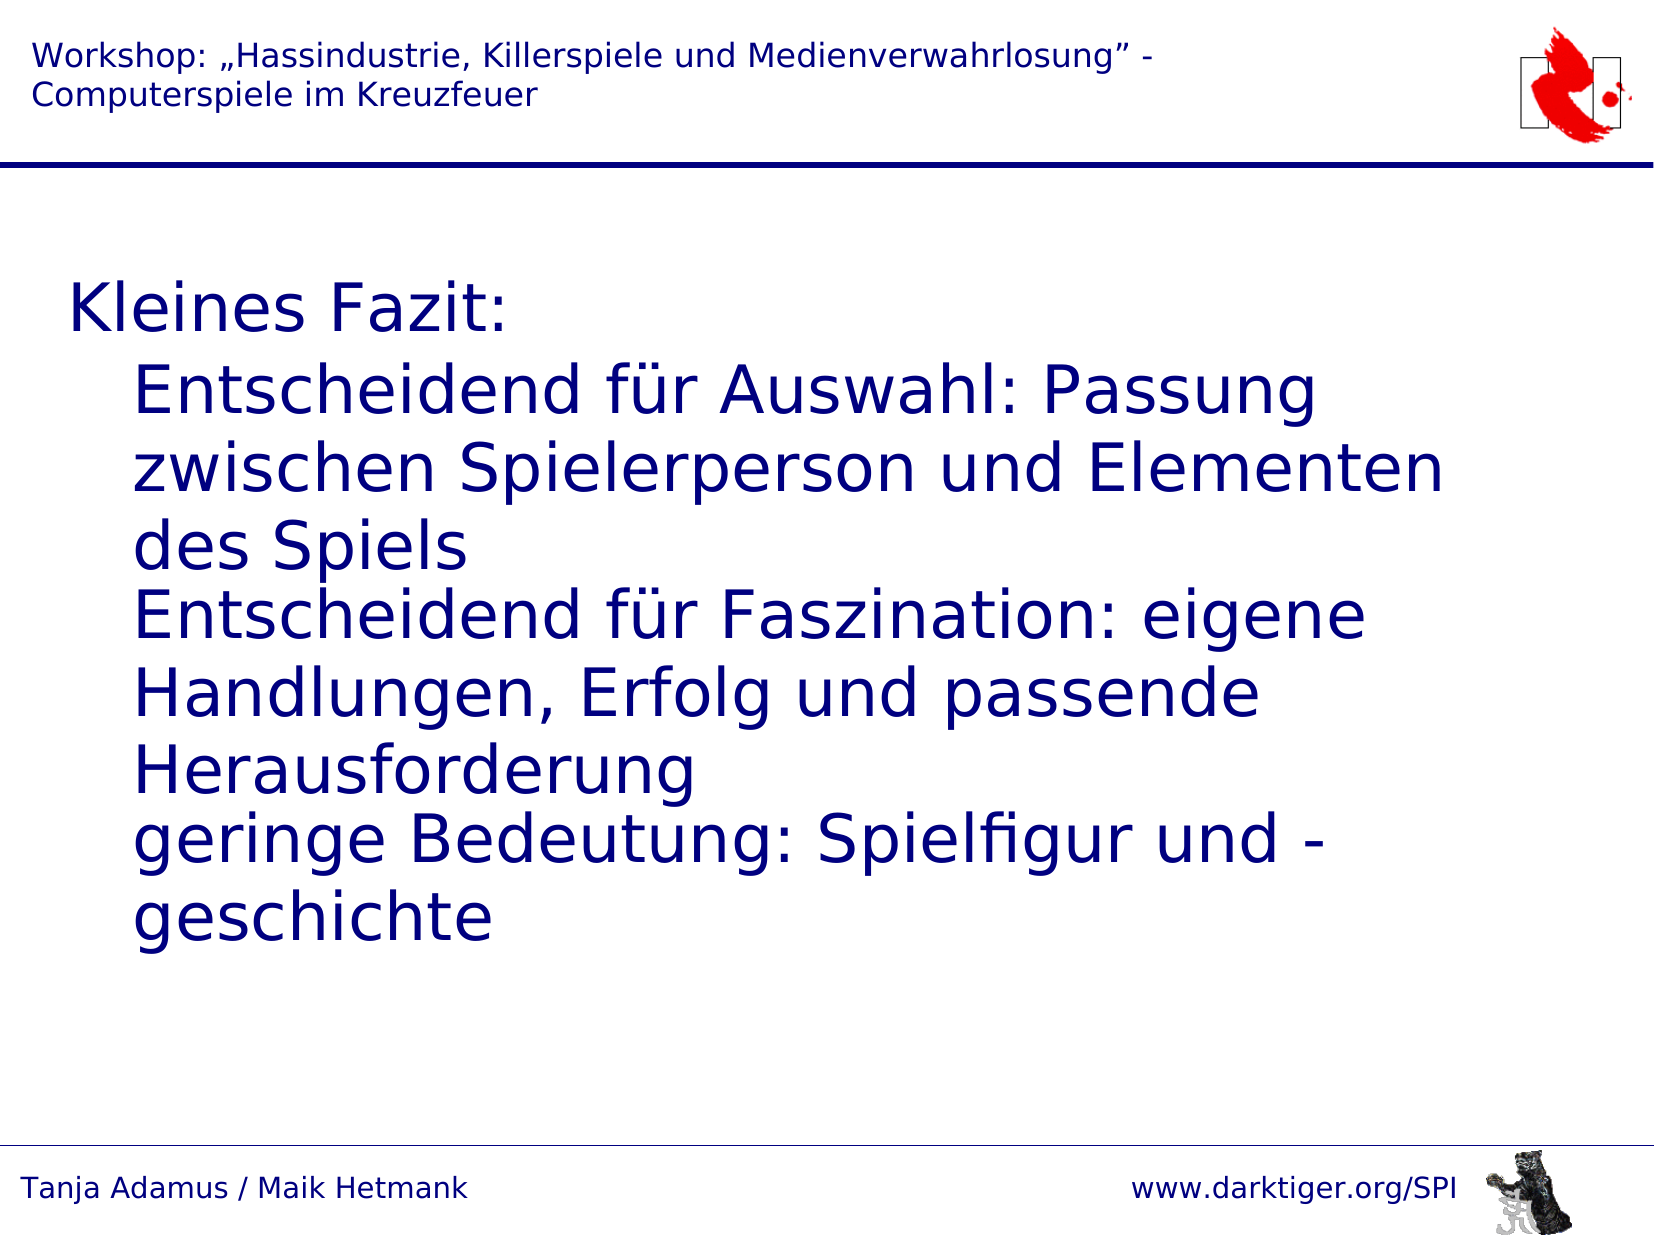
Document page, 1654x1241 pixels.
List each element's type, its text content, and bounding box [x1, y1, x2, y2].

picture [1486, 1150, 1572, 1235]
text_box Workshop: „Hassindustrie, Killerspiele und Medienverwahrlosung” - Computerspiele im Kreuzfeuer [16, 29, 1418, 178]
text_box Entscheidend für Faszination: eigene Handlungen, Erfolg und passende Herausforderung [118, 568, 1595, 793]
text_box Kleines Fazit: [53, 261, 1565, 355]
text_box geringe Bedeutung: Spielfigur und -geschichte [118, 793, 1595, 964]
picture [1503, 16, 1632, 148]
text_box Entscheidend für Auswahl: Passung zwischen Spielerperson und Elementen des Spiels [118, 344, 1595, 568]
